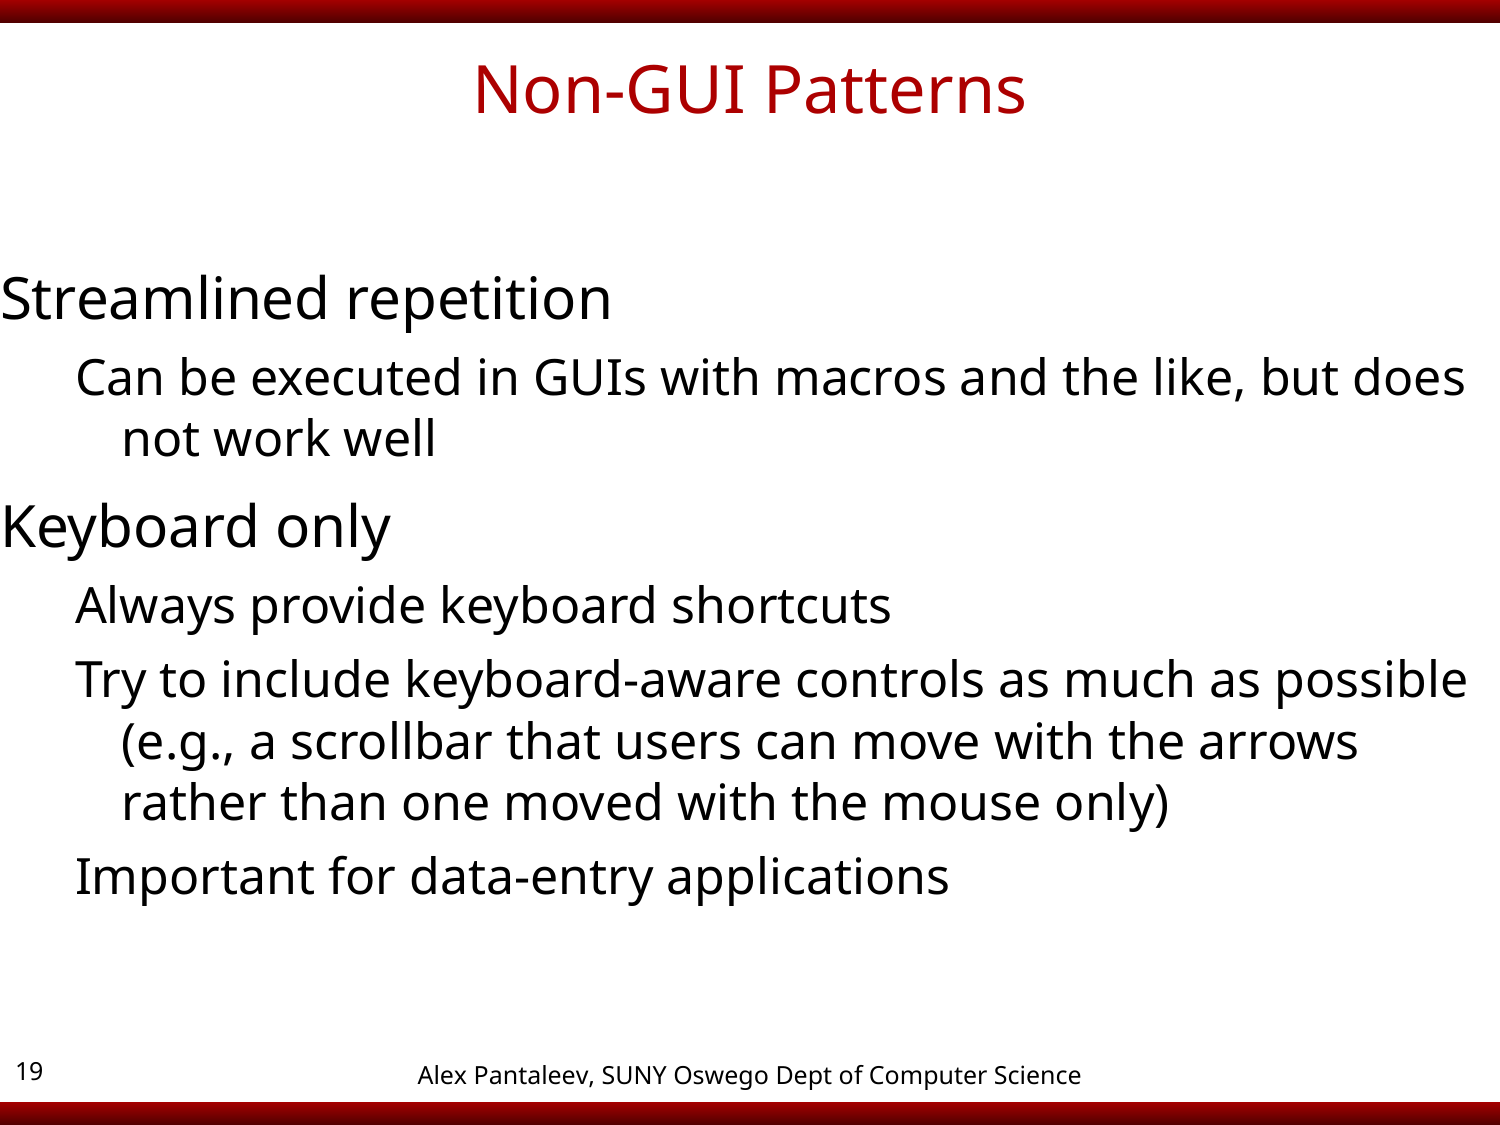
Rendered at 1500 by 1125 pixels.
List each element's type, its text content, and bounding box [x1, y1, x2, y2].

title Non-GUI Patterns [0, 24, 1500, 150]
list Streamlined repetition Can be executed in GUIs with macros and the like, but does not work well Keyboard only Always provide keyboard shortcuts Try to include keyboard-aware controls as much as possible (e.g., a scrollbar that users can move with the arrows rather than one moved with the mouse only) Important for data-entry applications [0, 262, 1476, 1063]
